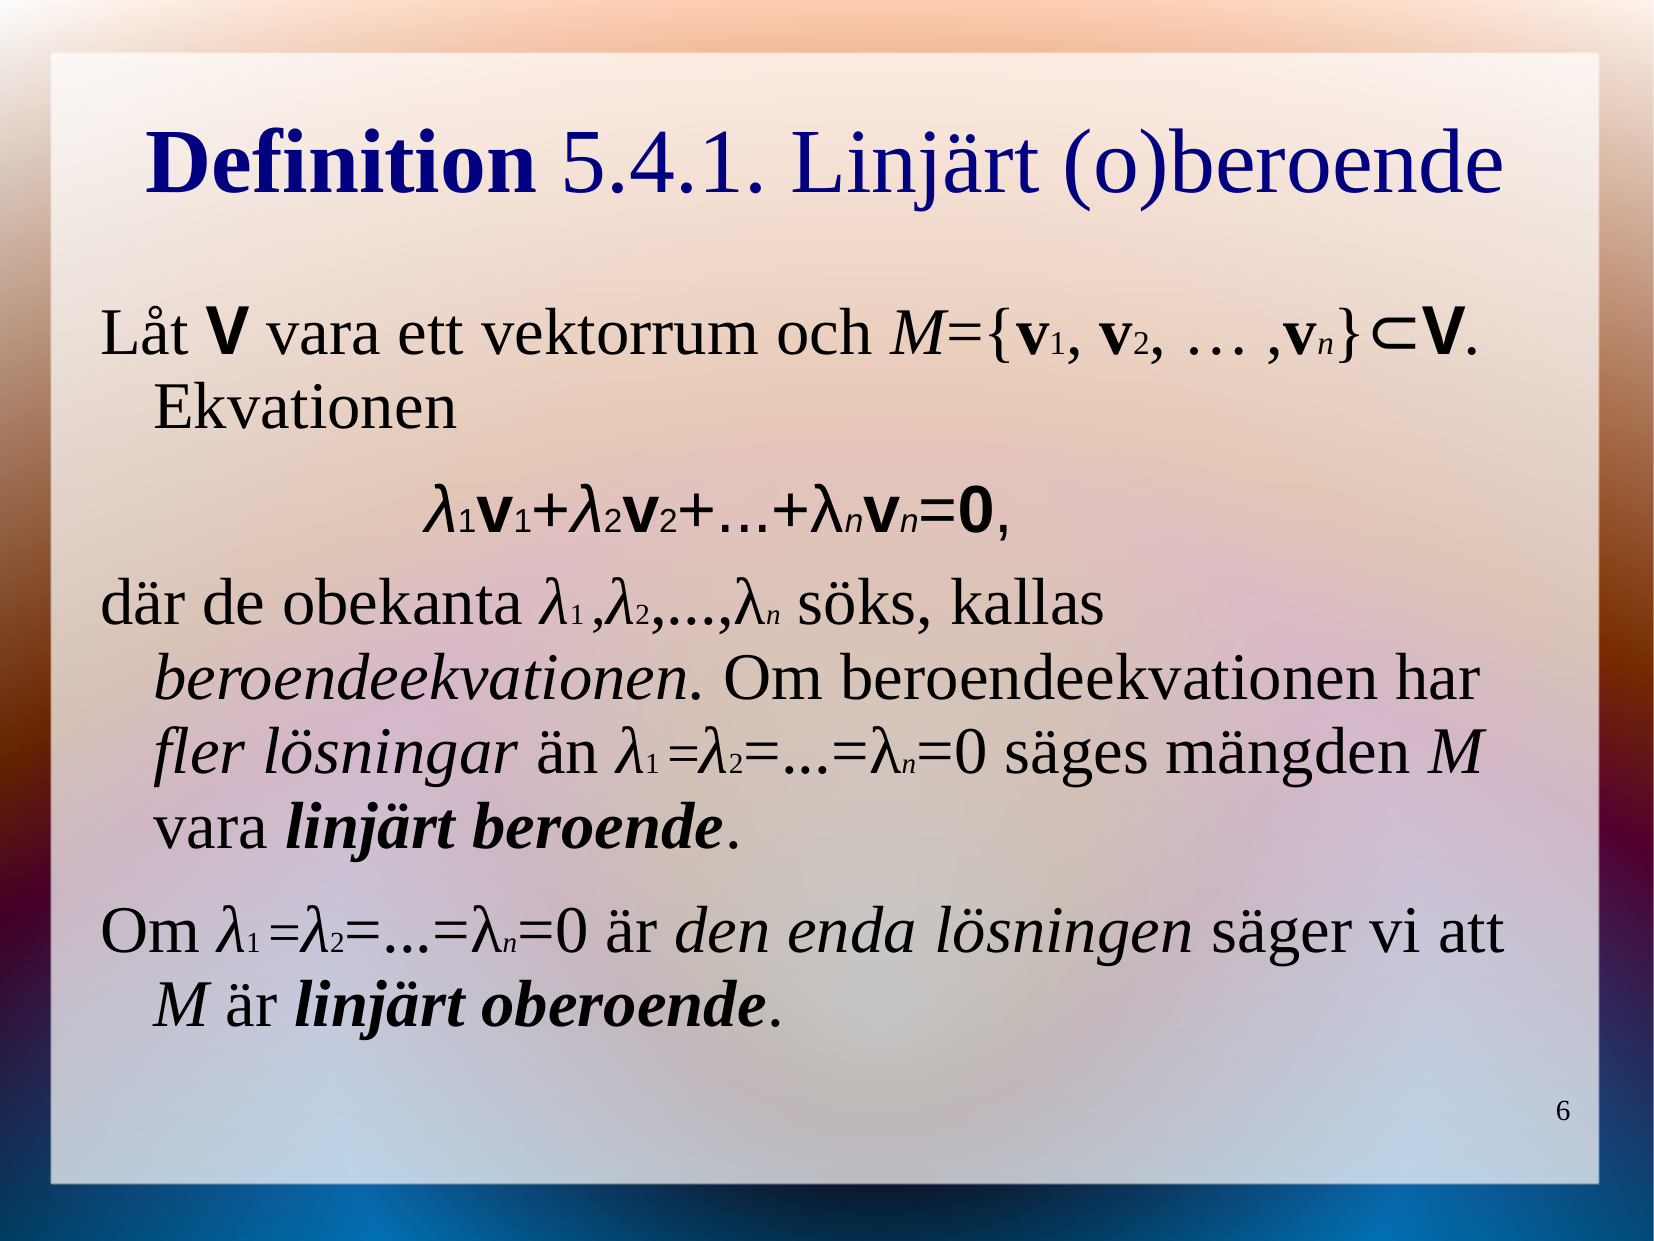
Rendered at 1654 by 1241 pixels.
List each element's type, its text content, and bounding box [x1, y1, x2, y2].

title Definition 5.4.1. Linjärt (o)beroende [82, 57, 1571, 261]
list Låt V vara ett vektorrum och M={v1, v2, … ,vn}⊂V. Ekvationen λ1v1+λ2v2+...+λnvn=0, där de obekanta λ1 ,λ2,...,λn söks, kallas beroendeekvationen. Om beroendeekvationen har fler lösningar än λ1 =λ2=...=λn=0 säges mängden M vara linjärt beroende. Om λ1 =λ2=...=λn=0 är den enda lösningen säger vi att M är linjärt oberoende. [82, 290, 1571, 1047]
picture [0, 0, 1654, 1241]
